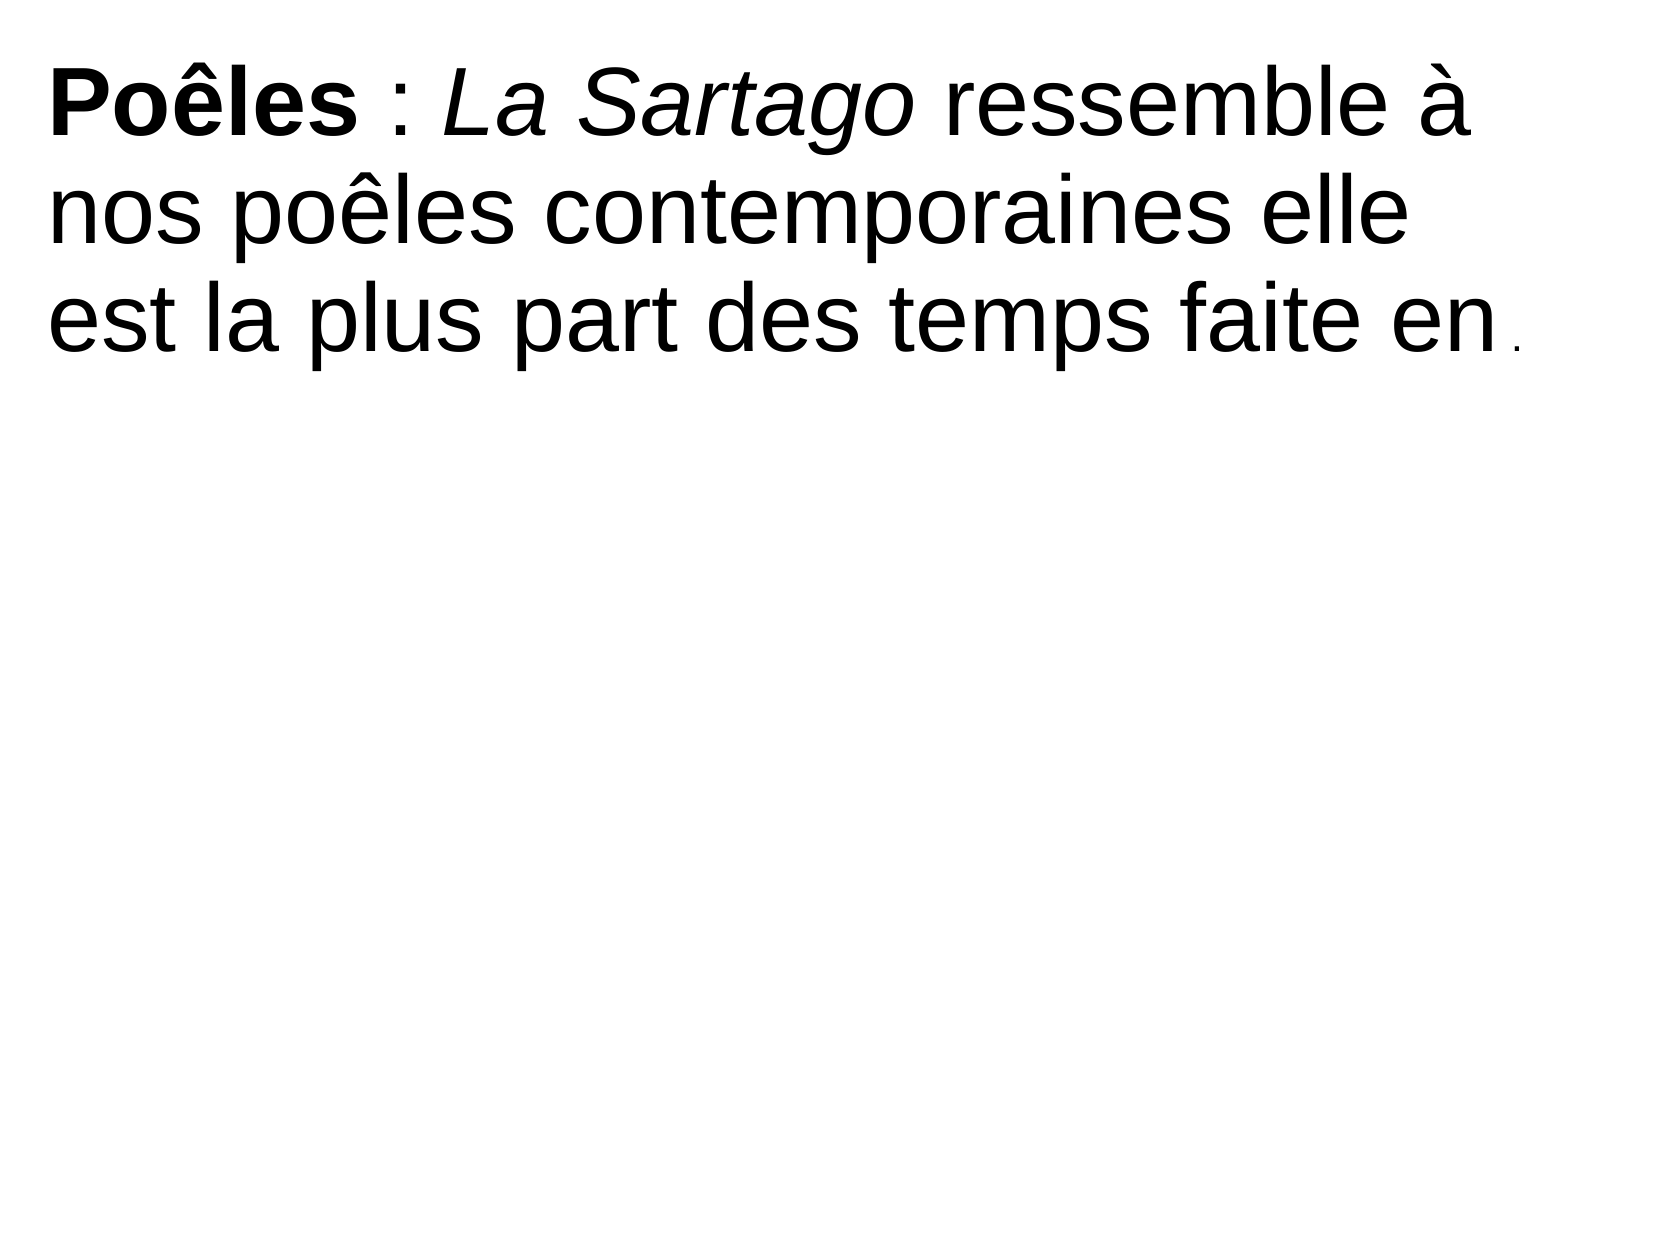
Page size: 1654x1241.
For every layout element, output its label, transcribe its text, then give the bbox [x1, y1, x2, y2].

list Poêles : La Sartago ressemble à nos poêles contemporaines elle est la plus part des temps faite en . [47, 47, 1536, 390]
